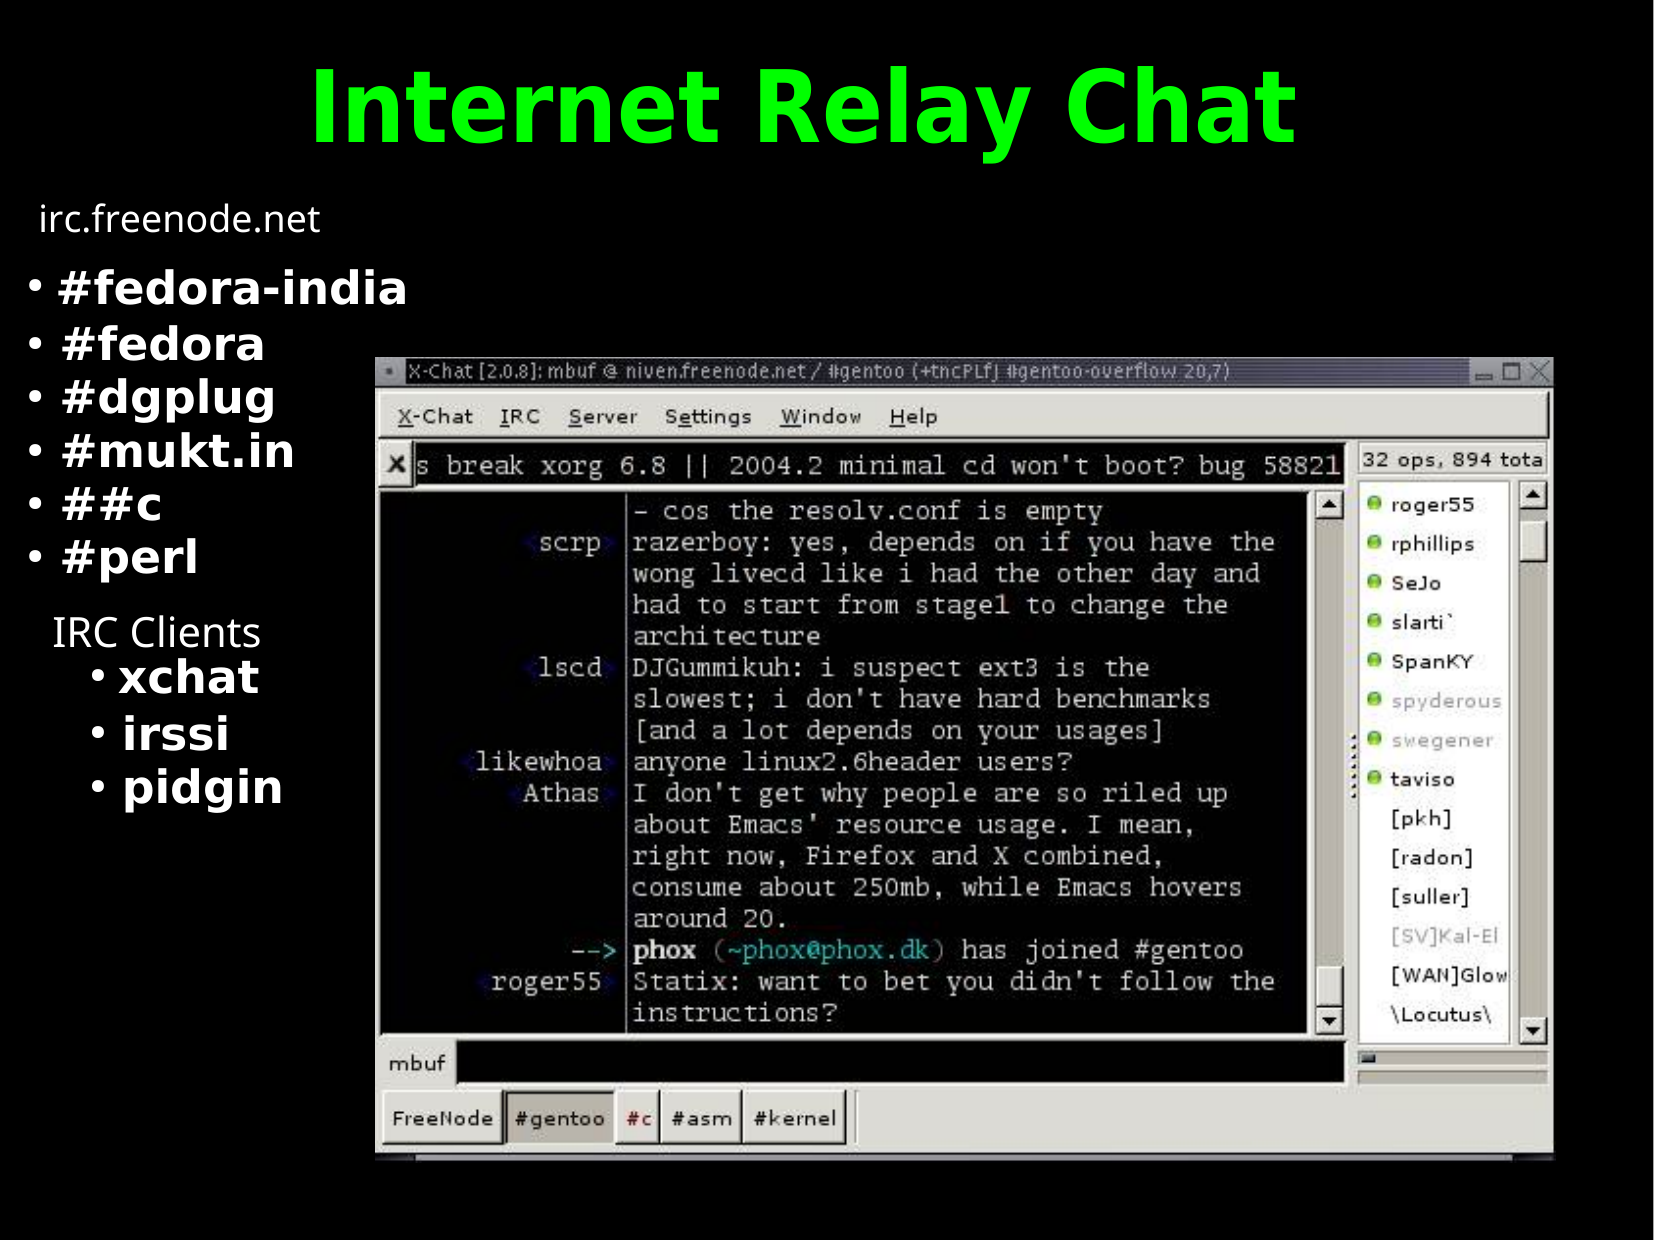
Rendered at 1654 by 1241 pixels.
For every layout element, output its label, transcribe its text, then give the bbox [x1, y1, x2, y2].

picture [375, 357, 1556, 1163]
text_box irc.freenode.net [23, 185, 369, 248]
text_box xchat irssi pidgin [75, 648, 338, 834]
text_box IRC Clients [37, 595, 325, 676]
text_box Internet Relay Chat [209, 42, 1398, 175]
text_box #fedora-india #fedora #dgplug #mukt.in ##c #perl [12, 248, 488, 648]
